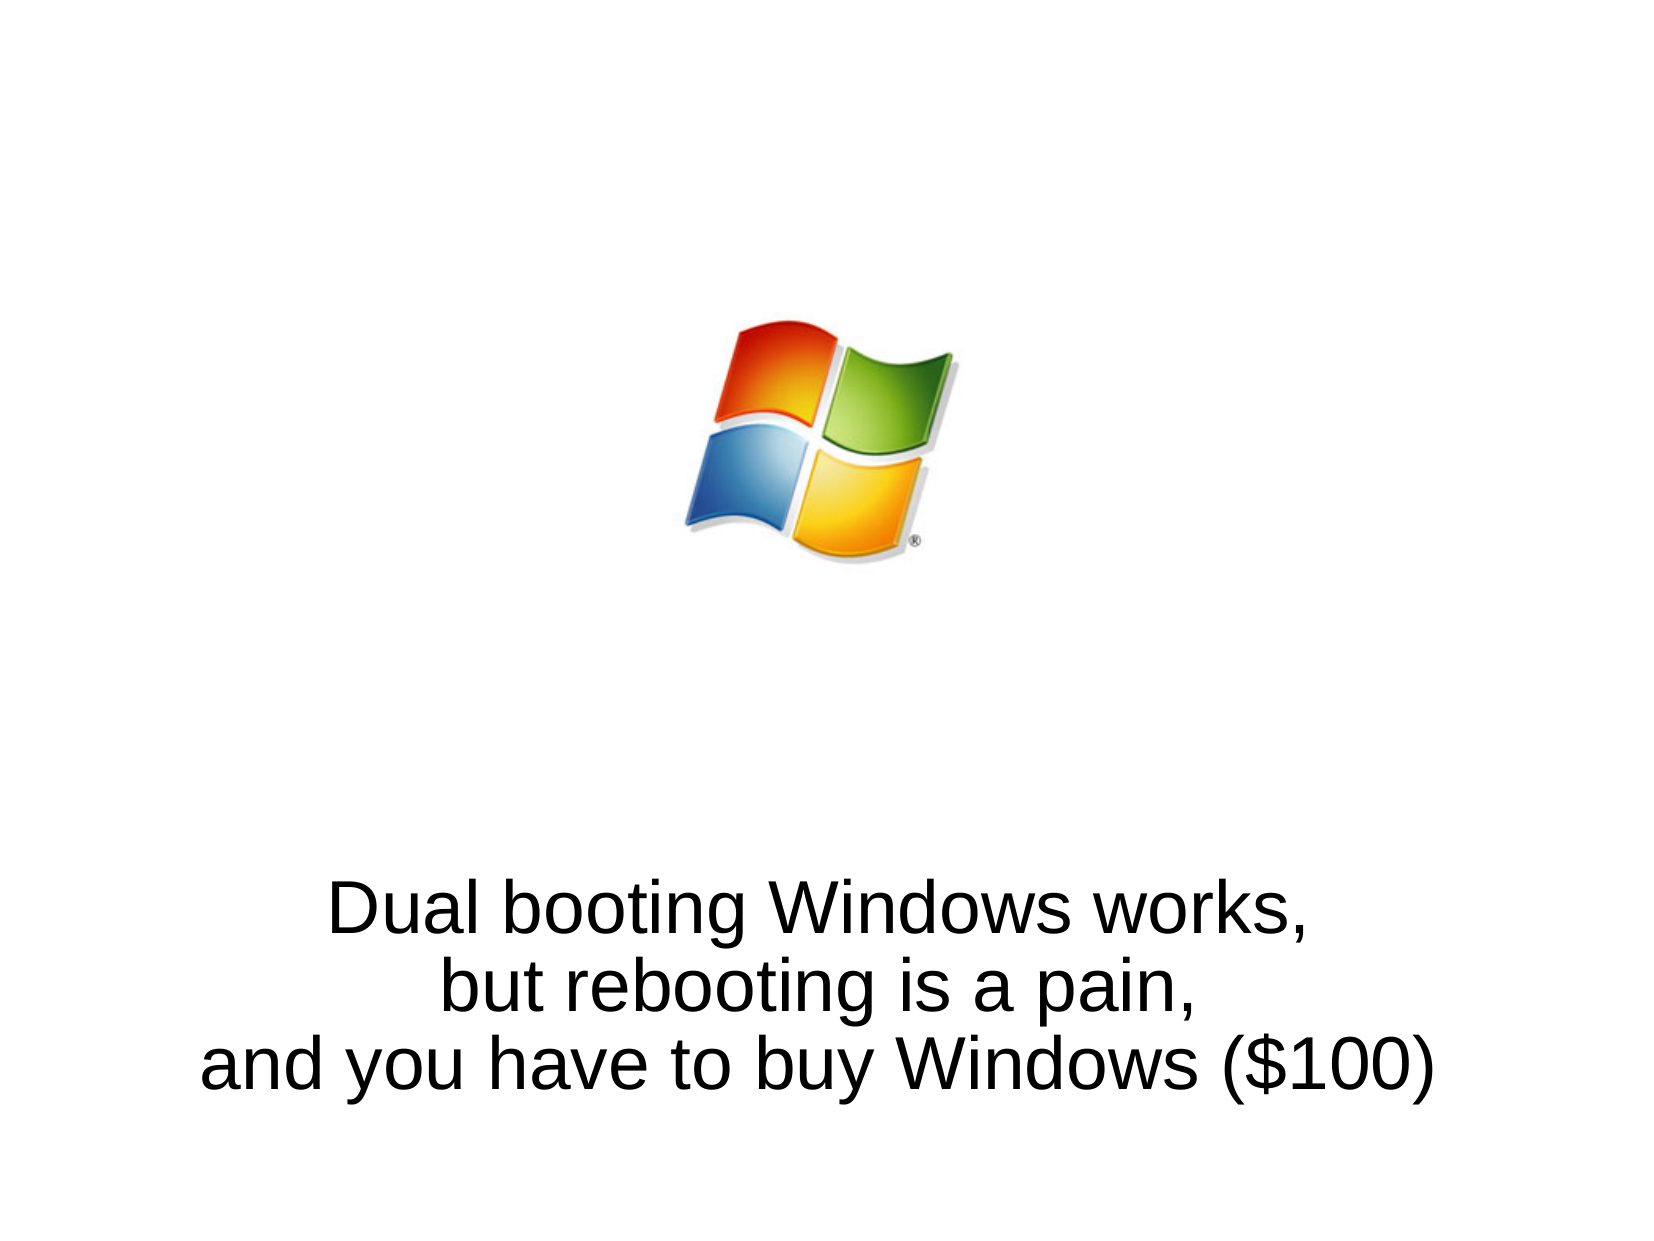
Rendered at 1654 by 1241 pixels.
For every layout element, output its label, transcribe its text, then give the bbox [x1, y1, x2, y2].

picture [662, 299, 976, 588]
title Dual booting Windows works, but rebooting is a pain, and you have to buy Windows ($100) [74, 862, 1563, 1115]
